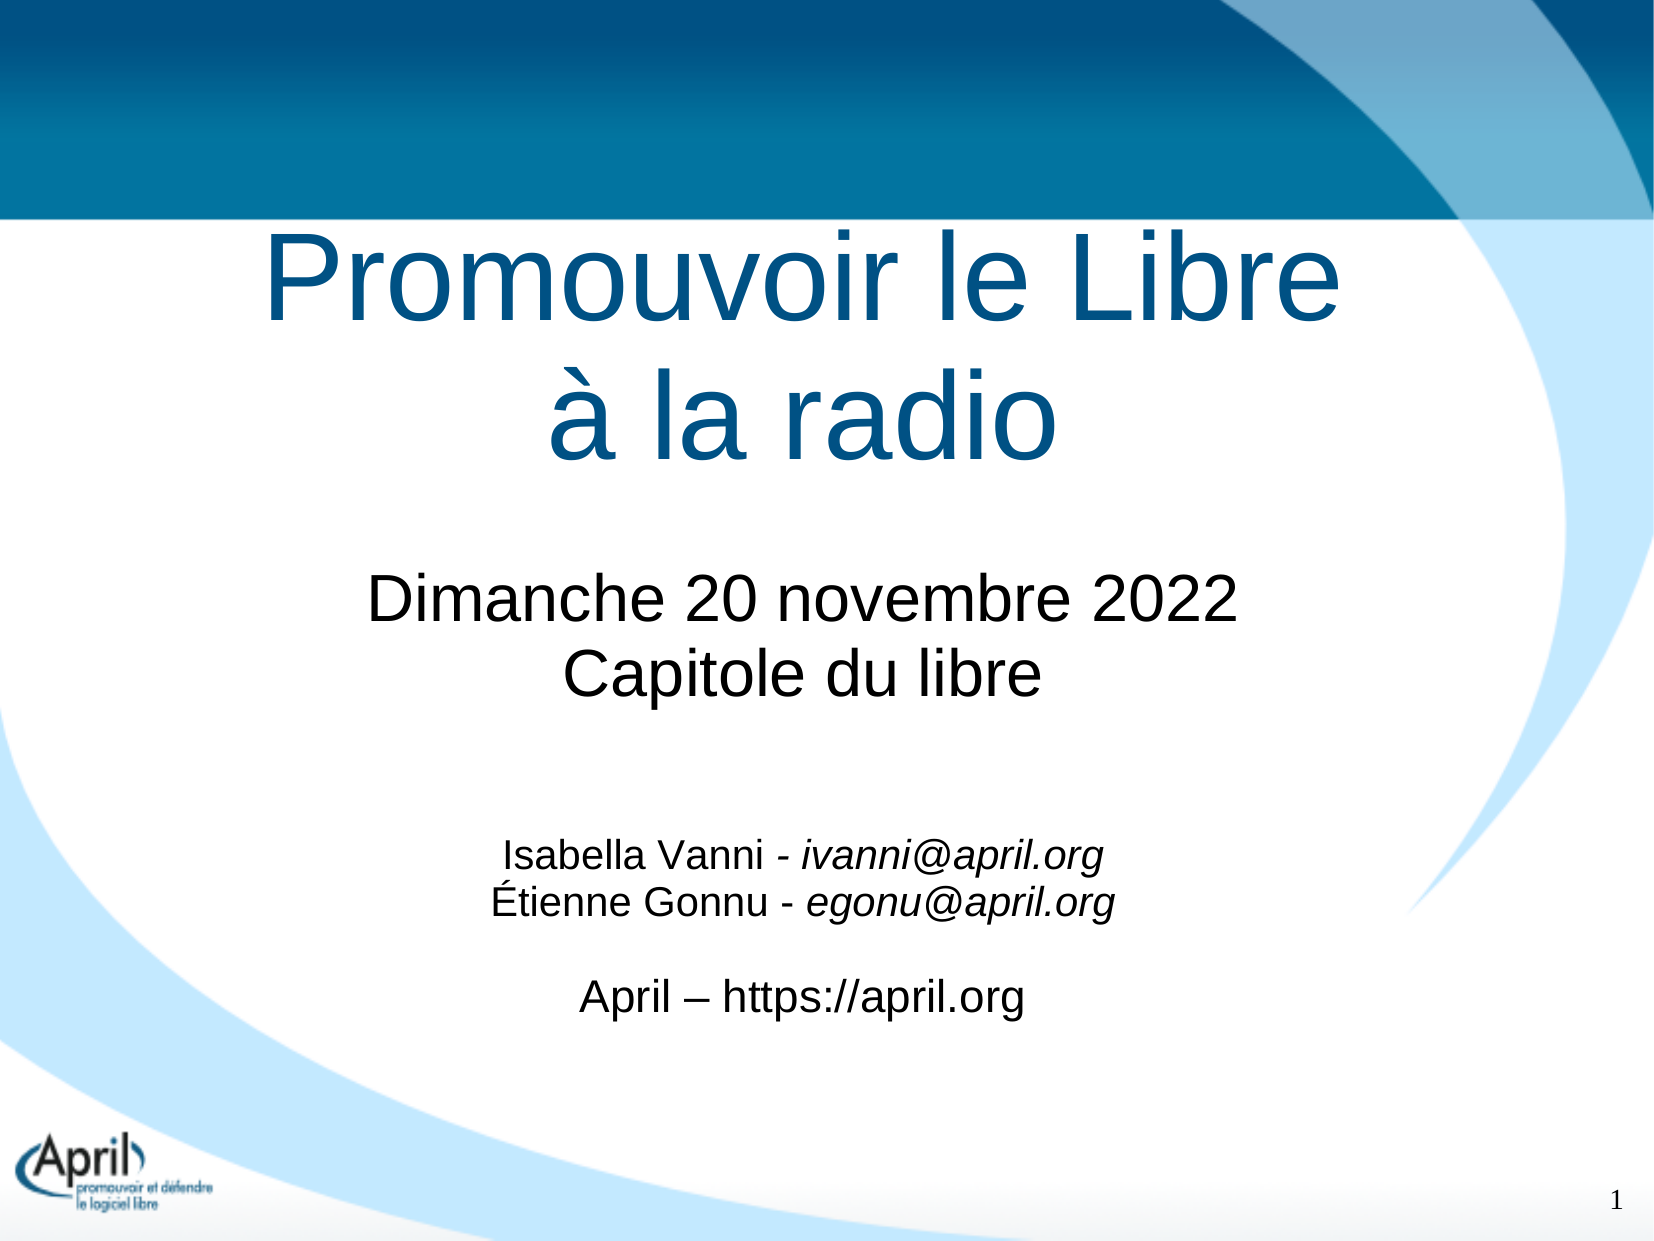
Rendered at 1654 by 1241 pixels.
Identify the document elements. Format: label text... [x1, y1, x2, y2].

picture [0, 0, 1654, 1241]
subtitle Promouvoir le Libre à la radio Dimanche 20 novembre 2022 Capitole du libre Isabella Vanni - ivanni@april.org Étienne Gonnu - egonu@april.org April – https://april.org [59, 206, 1548, 1023]
